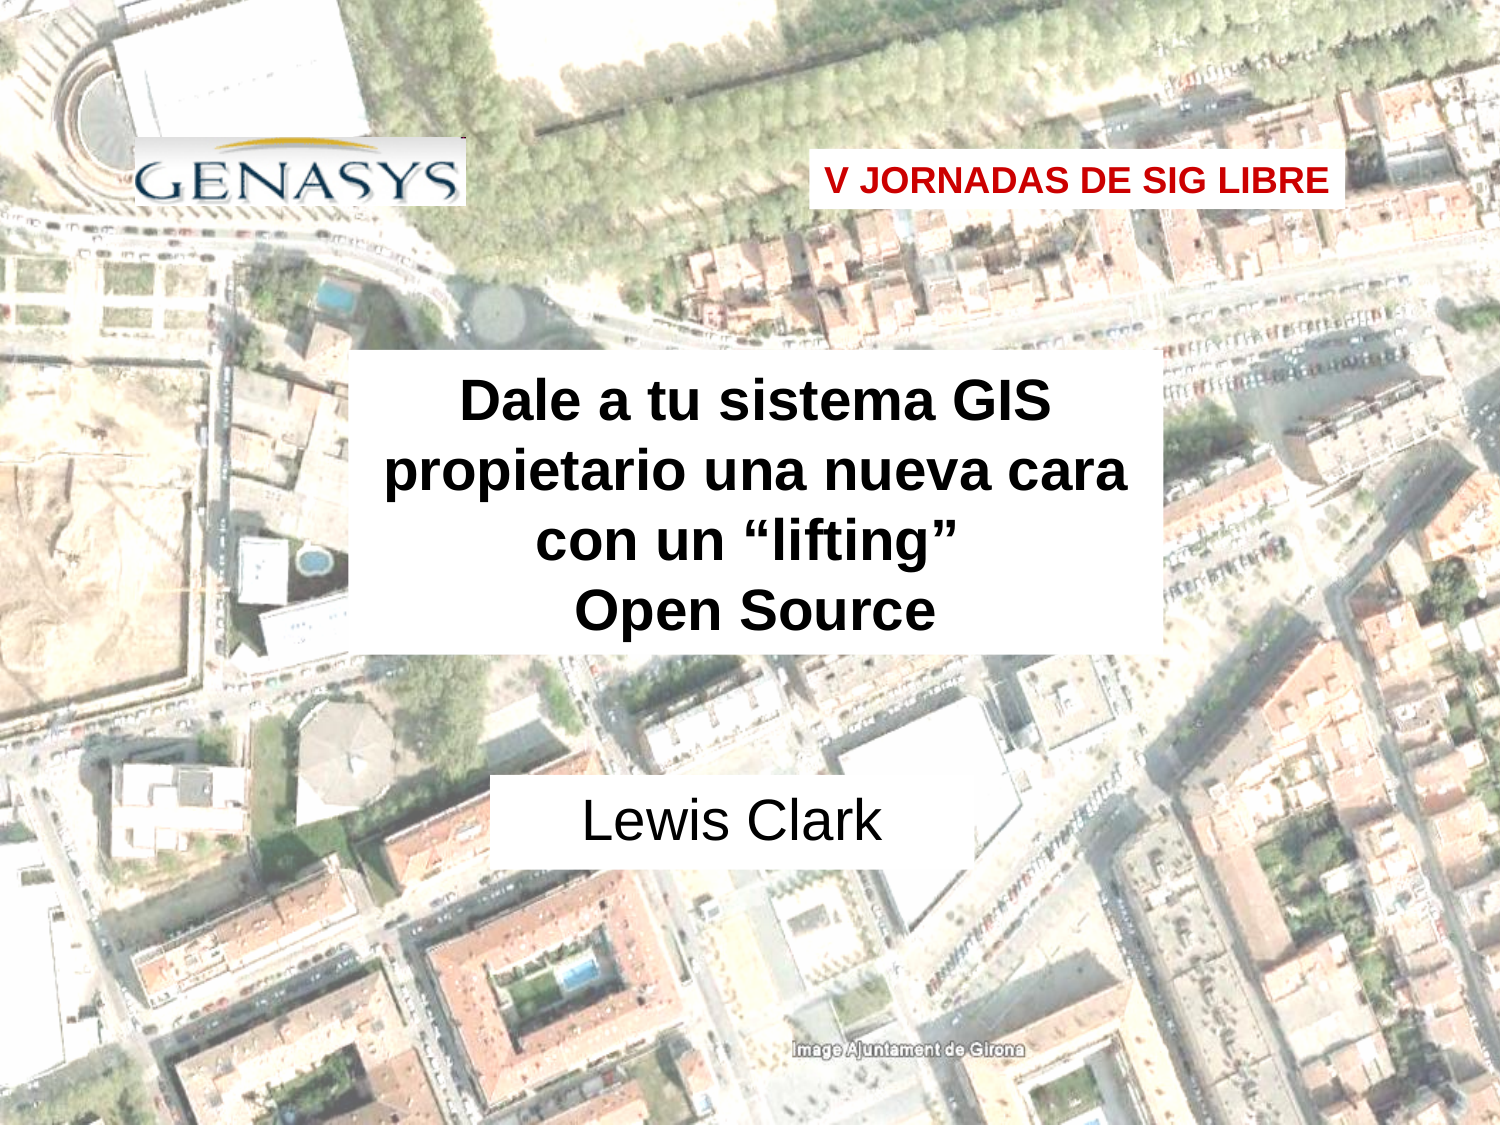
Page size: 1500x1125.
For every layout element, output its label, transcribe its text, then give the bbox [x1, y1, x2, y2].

picture [0, 0, 1500, 1125]
title Dale a tu sistema GIS propietario una nueva cara con un “lifting” Open Source [348, 349, 1164, 655]
text_box V JORNADAS DE SIG LIBRE [809, 148, 1346, 210]
text_box Lewis Clark [490, 774, 975, 870]
